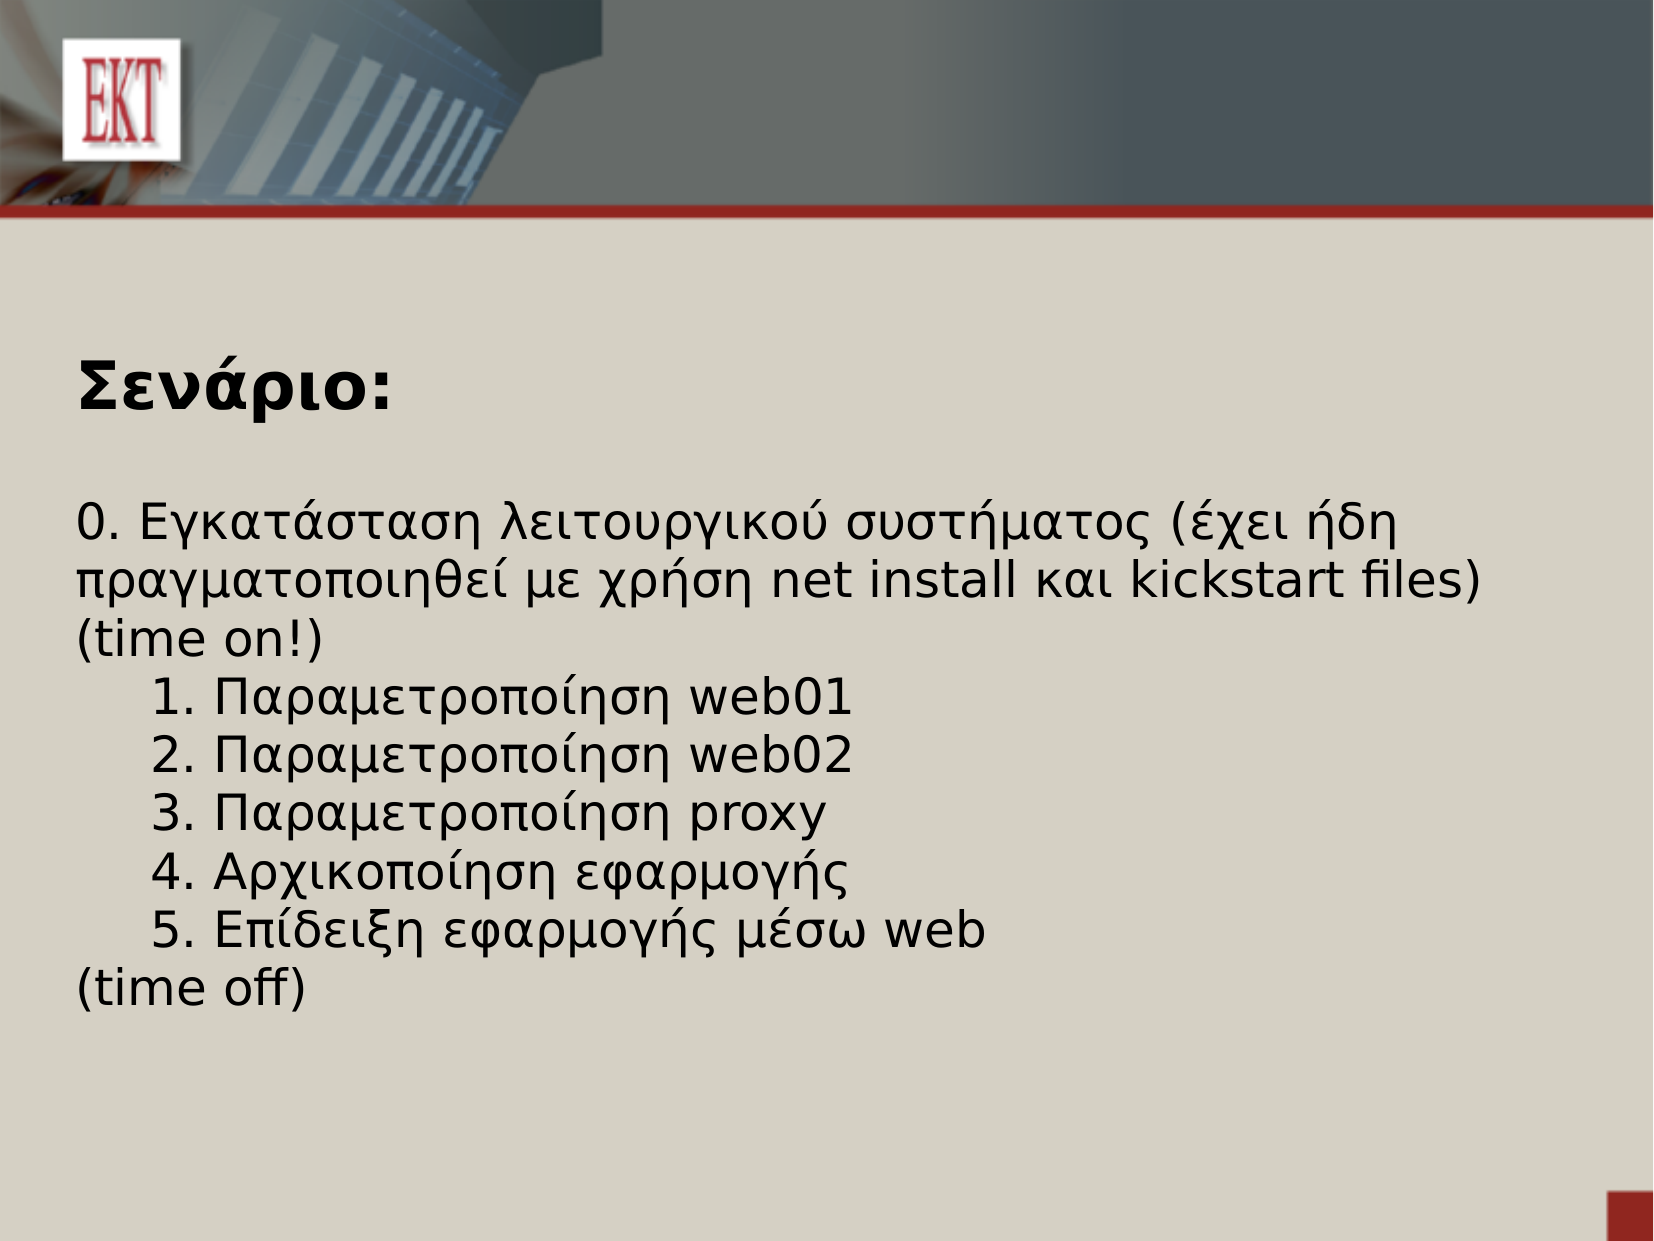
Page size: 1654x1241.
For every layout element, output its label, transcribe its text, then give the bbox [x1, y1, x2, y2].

picture [0, 0, 1654, 1241]
subtitle Σενάριο: 0. Εγκατάσταση λειτουργικού συστήματος (έχει ήδη πραγματοποιηθεί με χρήση net install και kickstart files) (time on!) 1. Παραμετροποίηση web01 2. Παραμετροποίηση web02 3. Παραμετροποίηση proxy 4. Αρχικοποίηση εφαρμογής 5. Επίδειξη εφαρμογής μέσω web (time off) [75, 300, 1563, 1066]
